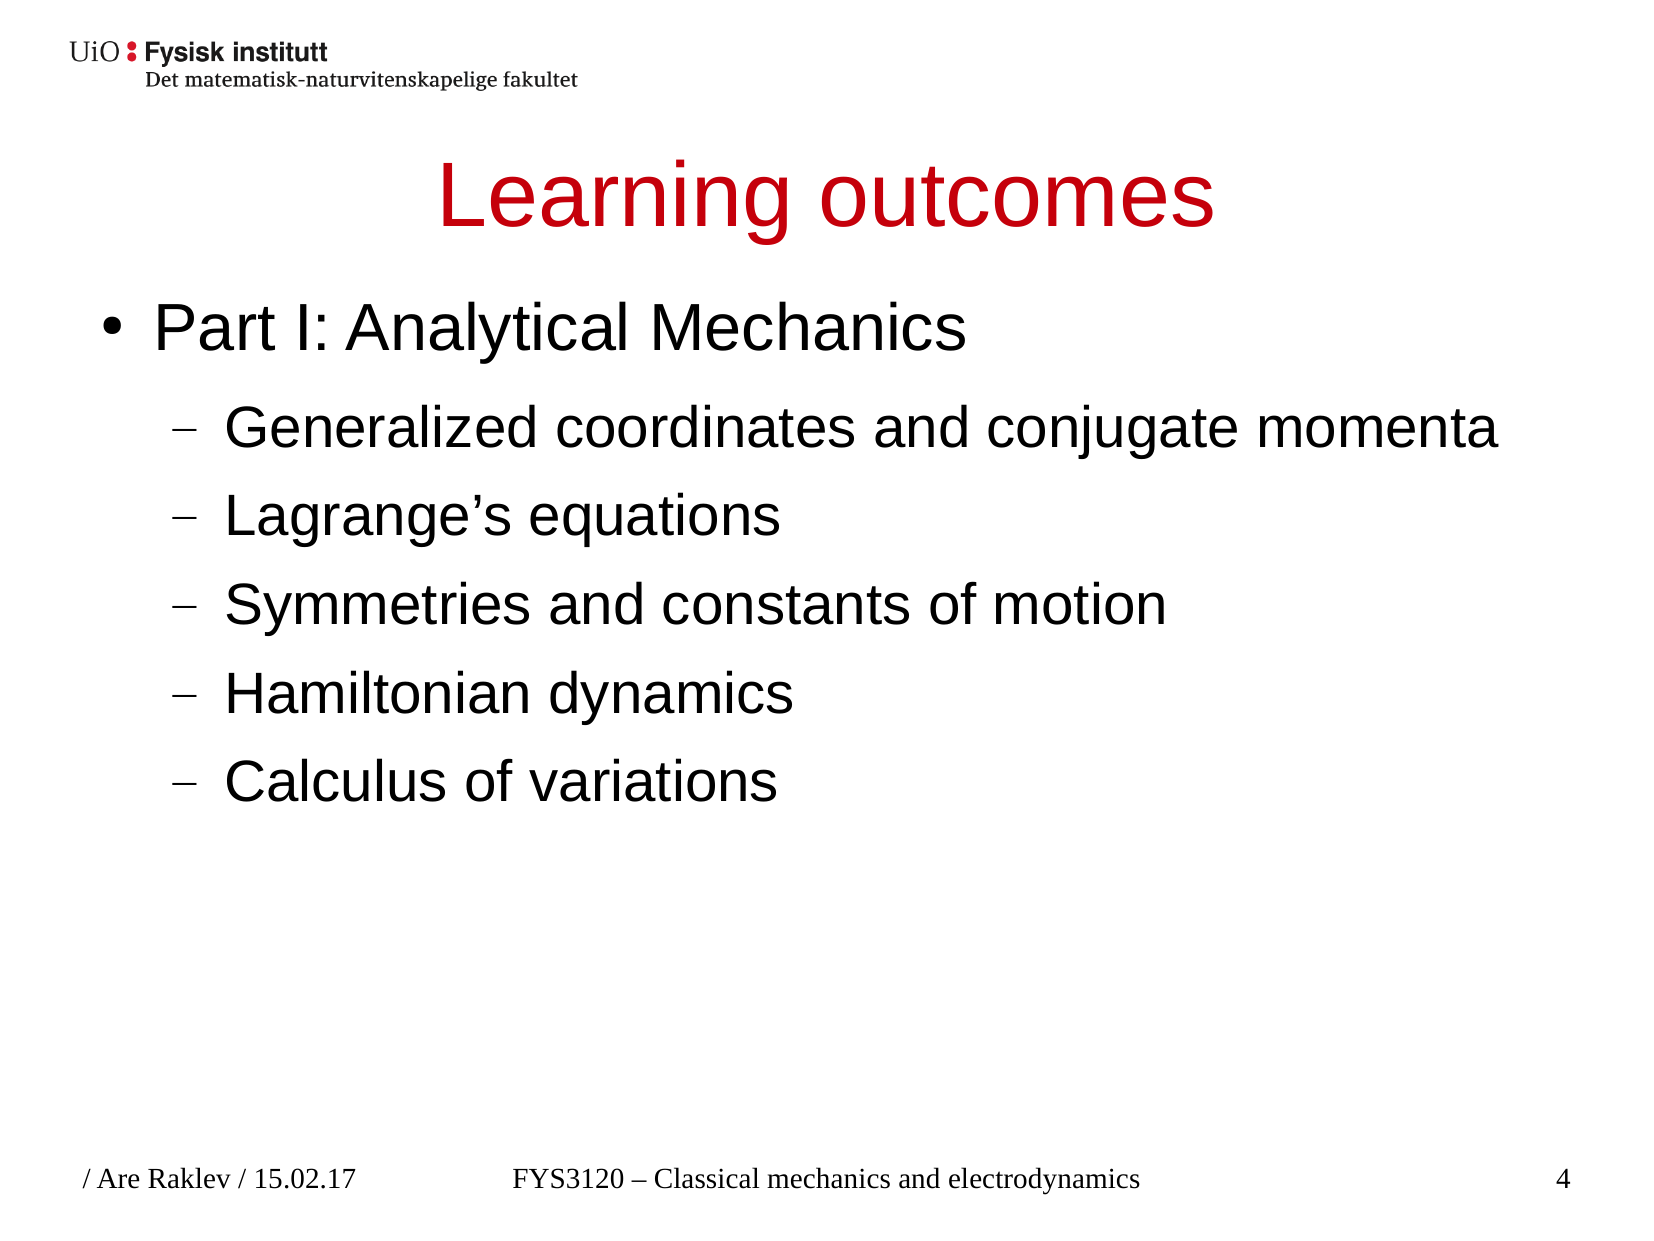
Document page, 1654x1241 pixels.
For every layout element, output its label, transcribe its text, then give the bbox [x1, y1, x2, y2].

title Learning outcomes [82, 90, 1571, 290]
list Part I: Analytical Mechanics Generalized coordinates and conjugate momenta Lagrange’s equations Symmetries and constants of motion Hamiltonian dynamics Calculus of variations [82, 290, 1571, 1094]
picture [68, 37, 581, 93]
